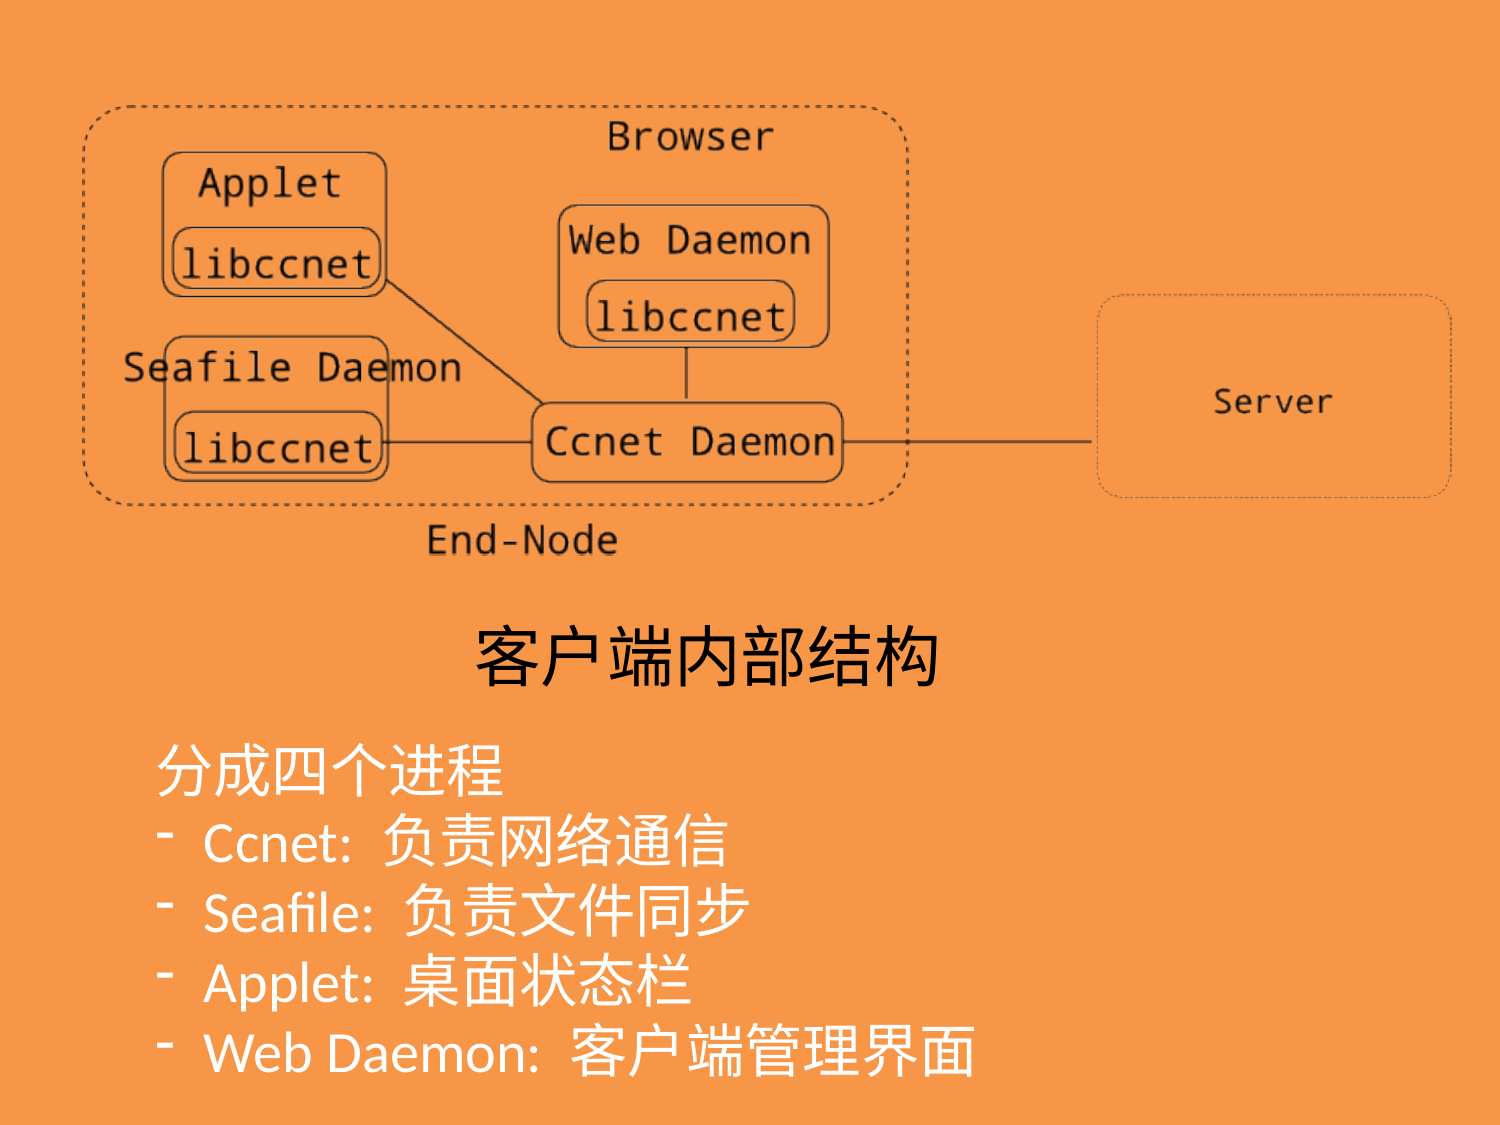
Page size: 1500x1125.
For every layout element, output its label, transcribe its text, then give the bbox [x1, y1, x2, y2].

text_box 分成四个进程 Ccnet: 负责网络通信 Seafile: 负责文件同步 Applet: 桌面状态栏 Web Daemon: 客户端管理界面 [140, 726, 1371, 1092]
text_box 客户端内部结构 [459, 607, 957, 702]
picture [82, 105, 1452, 557]
